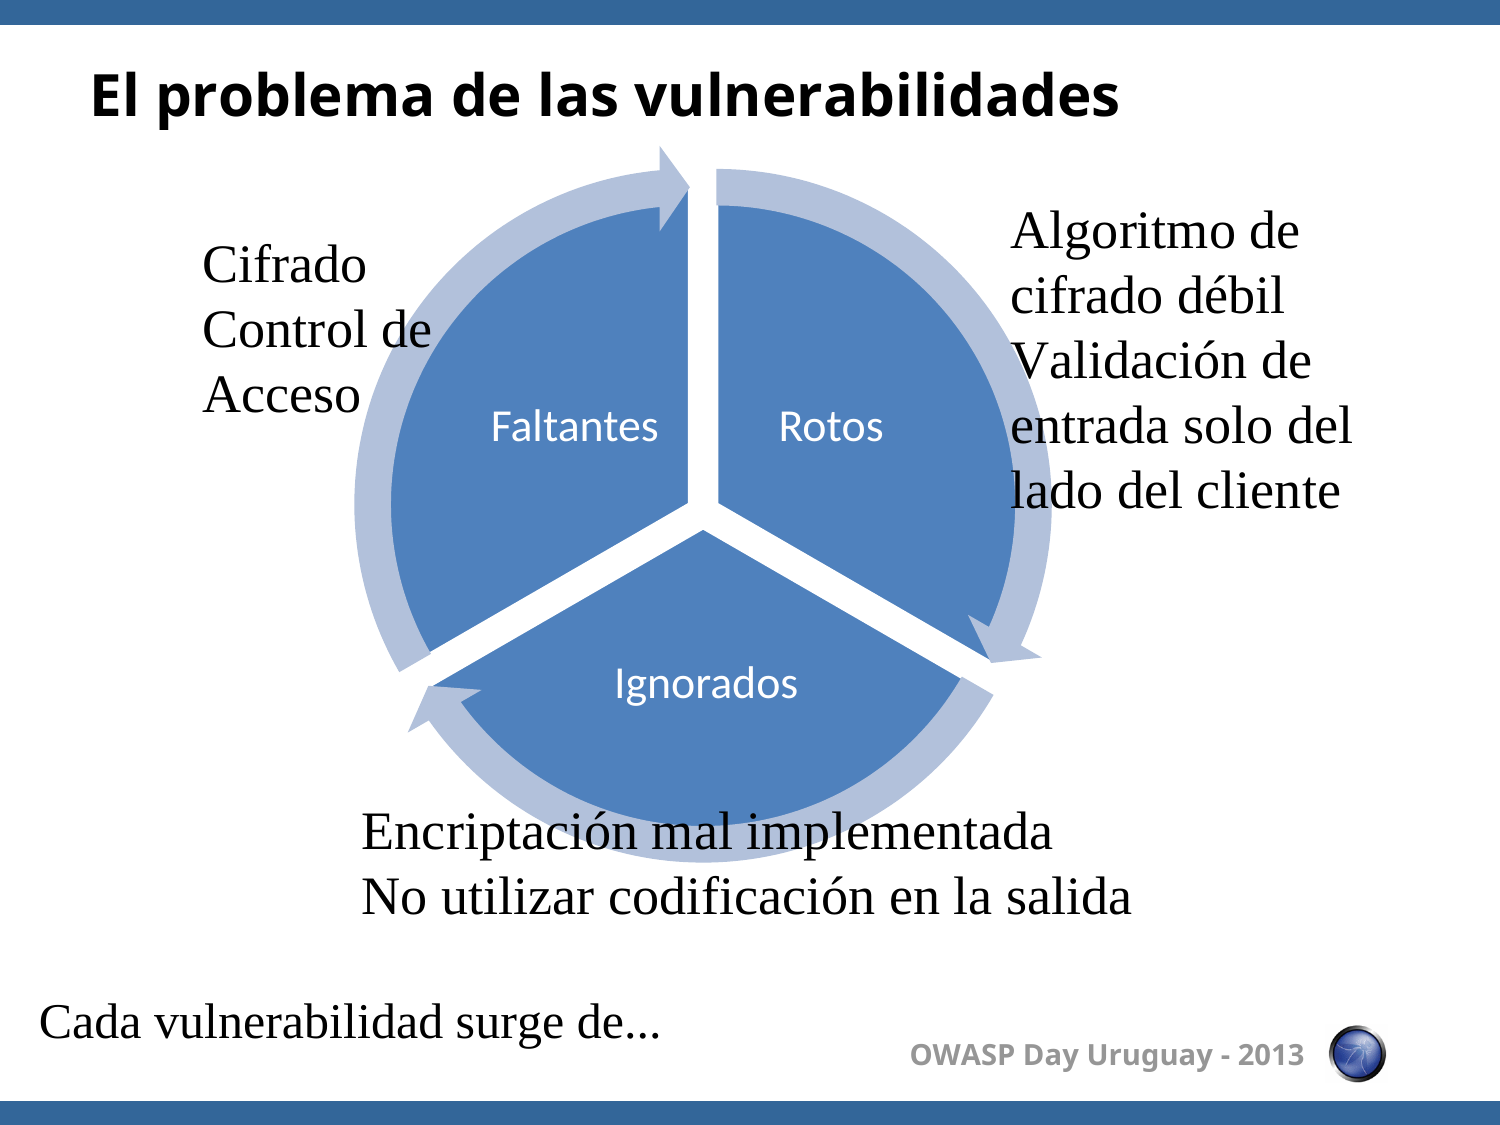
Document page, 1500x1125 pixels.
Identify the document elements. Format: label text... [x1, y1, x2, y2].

text_box [874, 676, 994, 772]
text_box Algoritmo de cifrado débil Validación de entrada solo del lado del cliente [987, 99, 1435, 615]
text_box [407, 685, 532, 772]
text_box Rotos [716, 206, 993, 664]
picture [1325, 1024, 1388, 1083]
text_box [716, 168, 987, 378]
text_box [967, 614, 1042, 664]
text_box Cada vulnerabilidad surge de... [24, 980, 700, 1078]
text_box Encriptación mal implementada No utilizar codificación en la salida [339, 772, 1225, 922]
title El problema de las vulnerabilidades [75, 28, 1426, 159]
text_box Cifrado Control de Acceso [180, 206, 526, 505]
text_box [526, 159, 690, 255]
text_box Ignorados [429, 527, 961, 772]
text_box [354, 505, 431, 673]
text_box Faltantes [391, 189, 690, 654]
